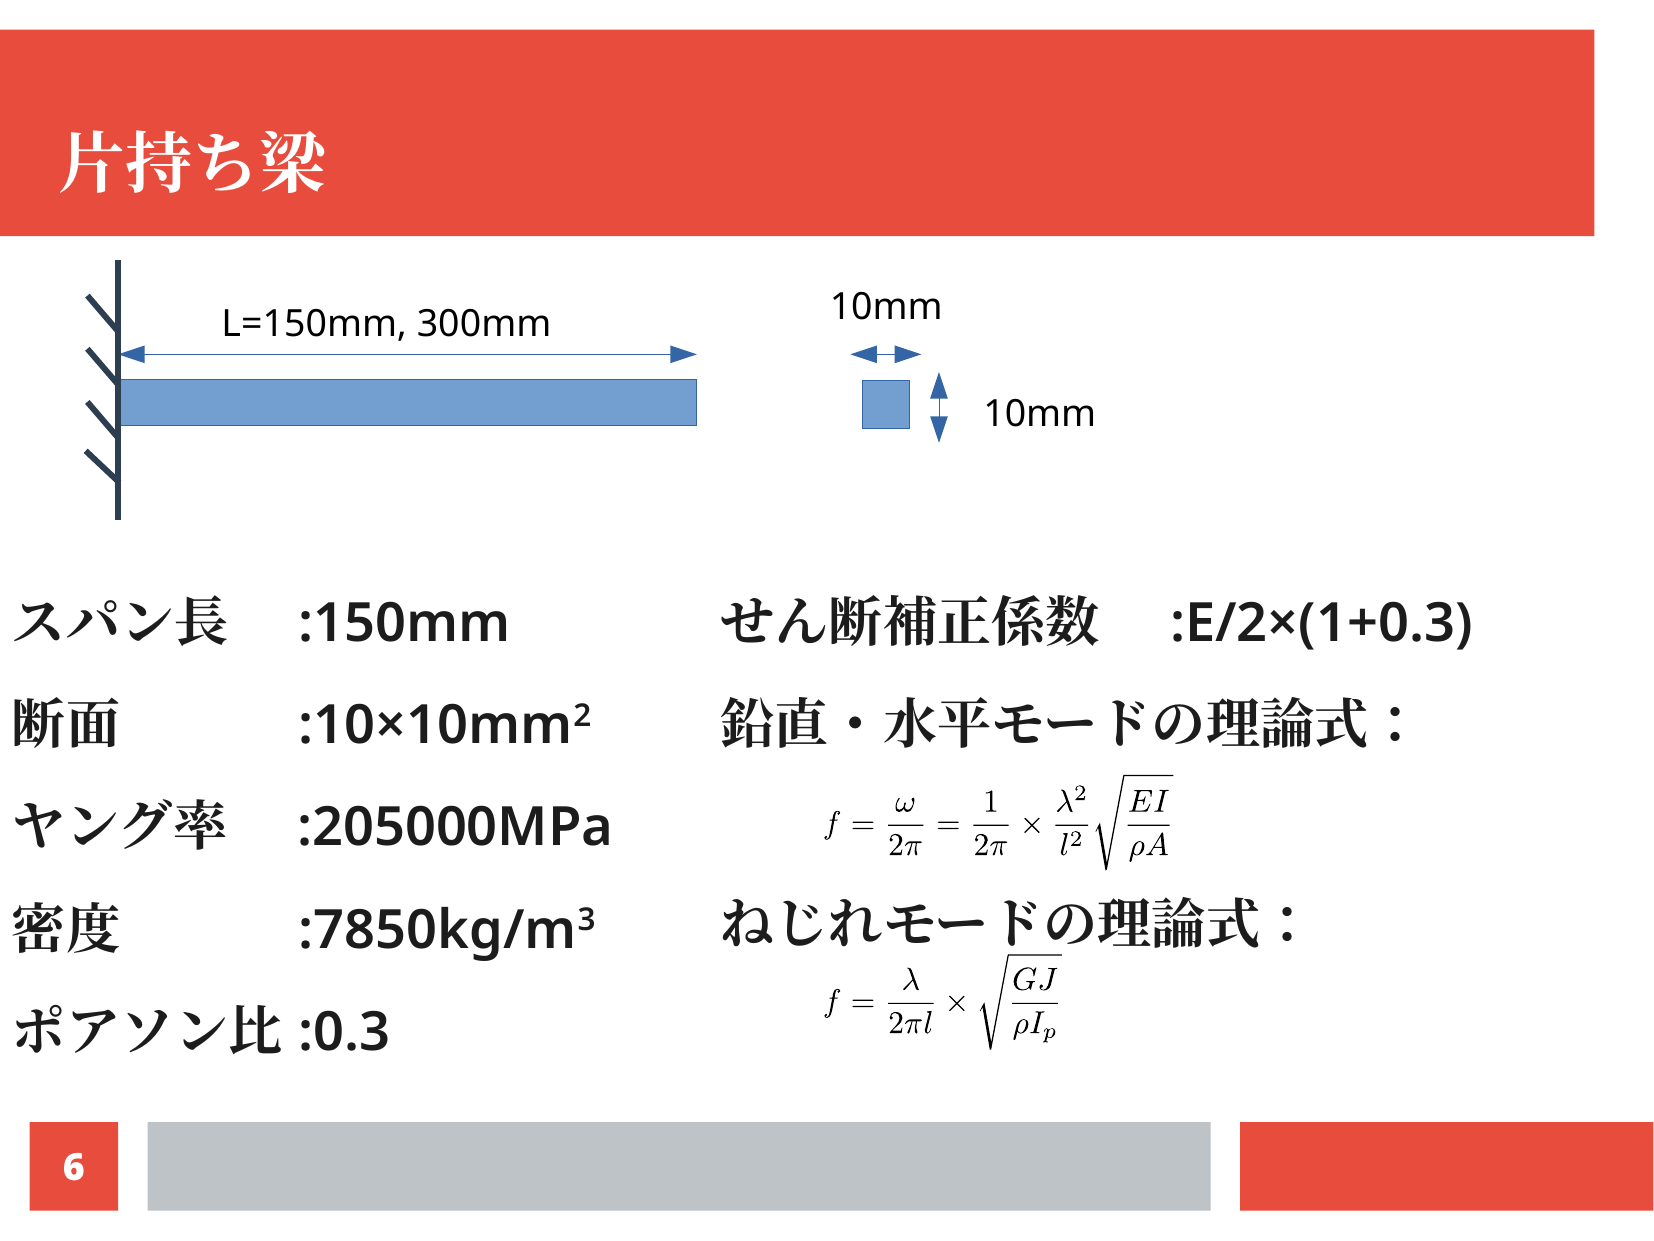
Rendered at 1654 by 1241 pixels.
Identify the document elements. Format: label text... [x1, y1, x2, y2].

list せん断補正係数 :E/2×(1+0.3) 鉛直・水平モードの理論式： ねじれモードの理論式： [720, 578, 1654, 1118]
picture [821, 773, 1175, 872]
title 片持ち梁 [59, 59, 1595, 207]
text_box [121, 379, 697, 426]
text_box L=150mm, 300mm [206, 289, 632, 348]
text_box 10mm [968, 378, 1158, 438]
picture [821, 953, 1063, 1052]
text_box [862, 380, 910, 429]
list スパン長 :150mm 断面 :10×10mm2 ヤング率 :205000MPa 密度 :7850kg/m3 ポアソン比:0.3 [11, 578, 709, 1111]
text_box 10mm [814, 272, 1004, 331]
